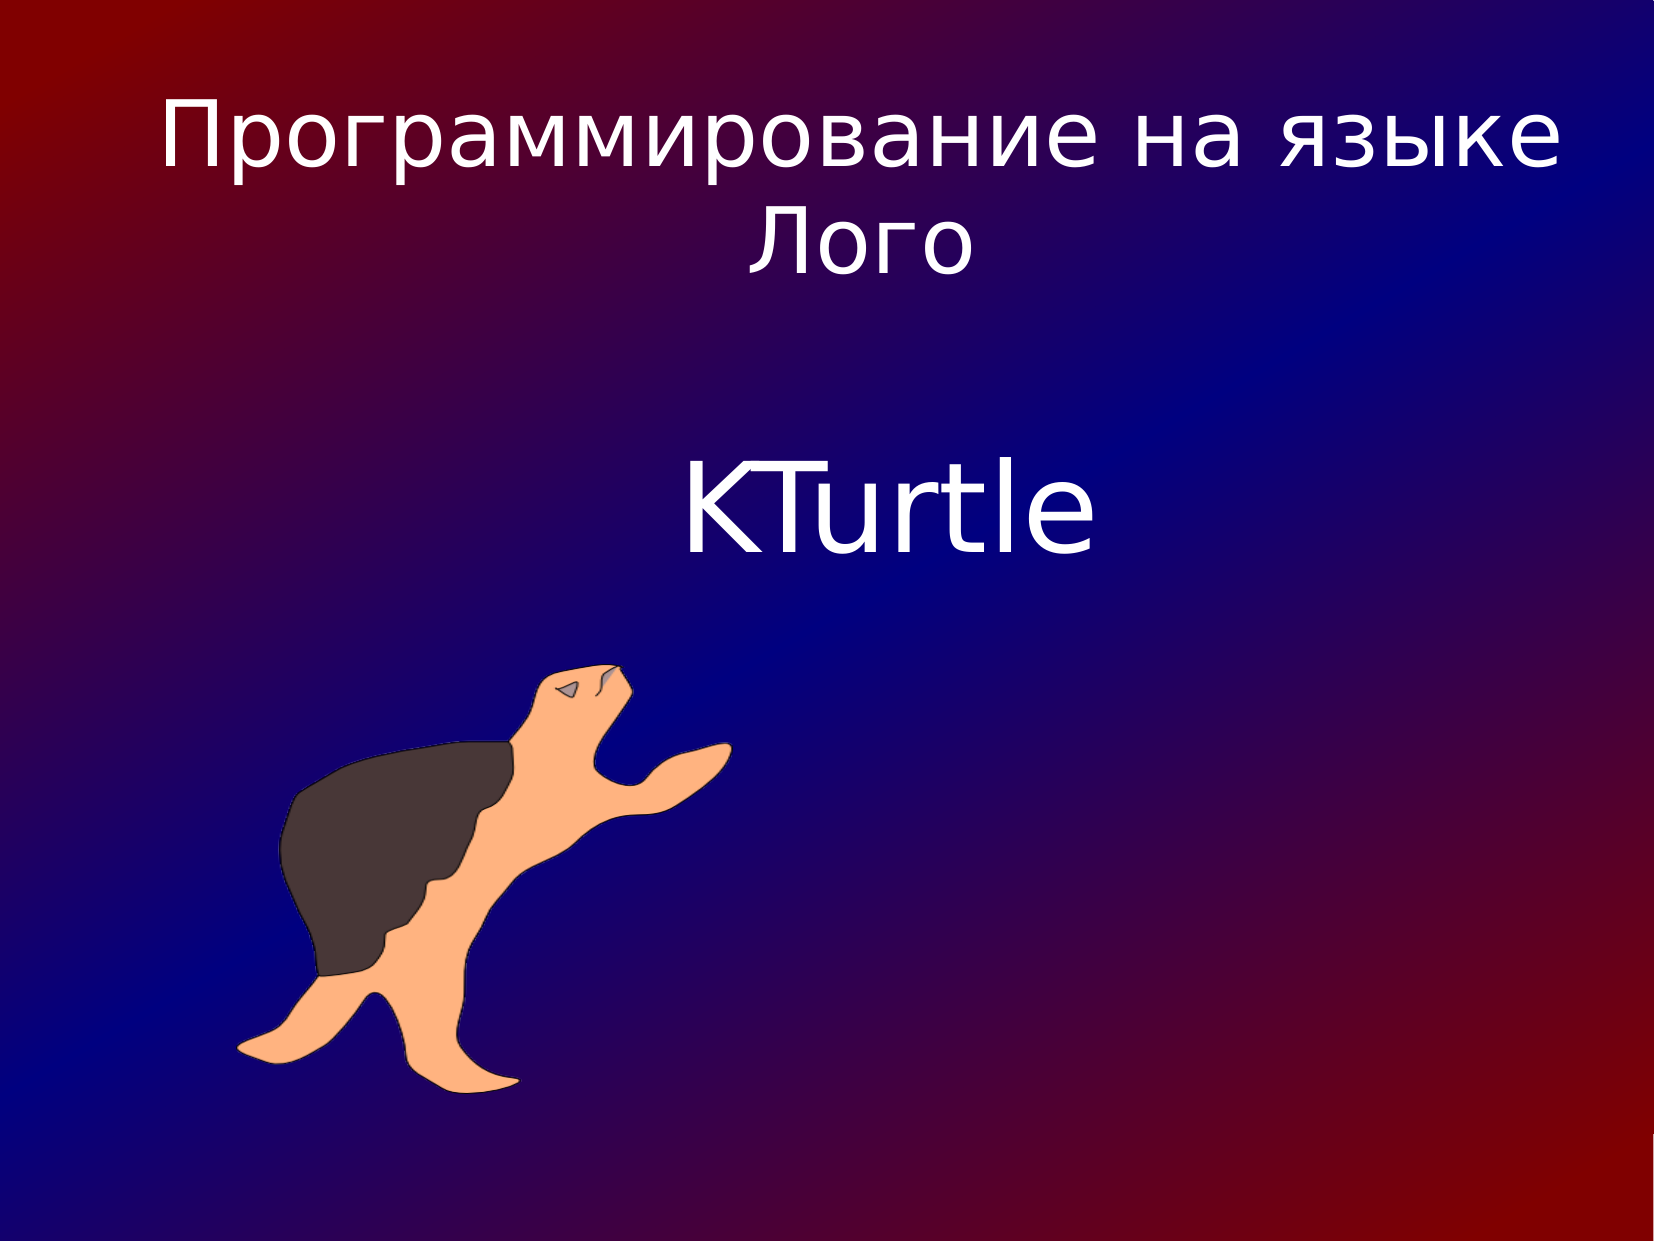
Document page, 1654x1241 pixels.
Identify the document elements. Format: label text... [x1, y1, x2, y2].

title Программирование на языке Лого [117, 80, 1606, 296]
subtitle KTurtle [508, 384, 1271, 633]
picture [236, 664, 733, 1094]
